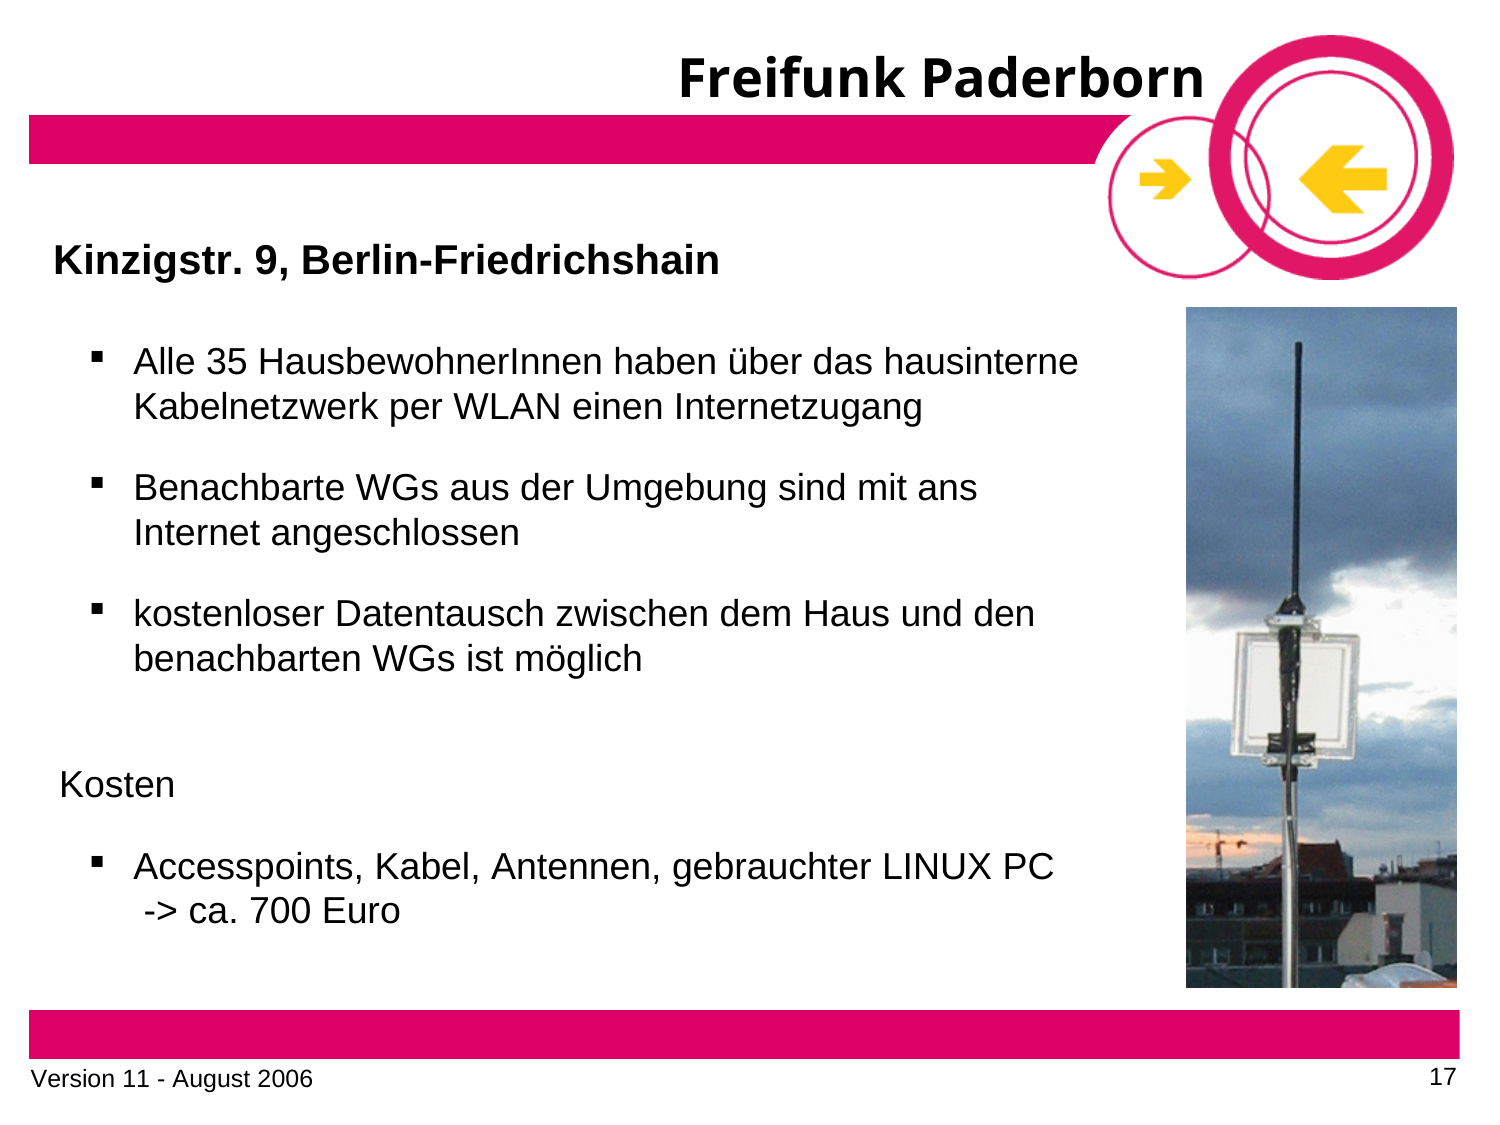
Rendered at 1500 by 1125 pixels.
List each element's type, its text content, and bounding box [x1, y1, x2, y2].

picture [1107, 35, 1454, 280]
text_box Kinzigstr. 9, Berlin-Friedrichshain [53, 233, 1046, 313]
picture [1186, 307, 1457, 988]
text_box Alle 35 HausbewohnerInnen haben über das hausinterne Kabelnetzwerk per WLAN einen Internetzugang Benachbarte WGs aus der Umgebung sind mit ans Internet angeschlossen kostenloser Datentausch zwischen dem Haus und den benachbarten WGs ist möglich Kosten Accesspoints, Kabel, Antennen, gebrauchter LINUX PC -> ca. 700 Euro [59, 337, 1124, 985]
